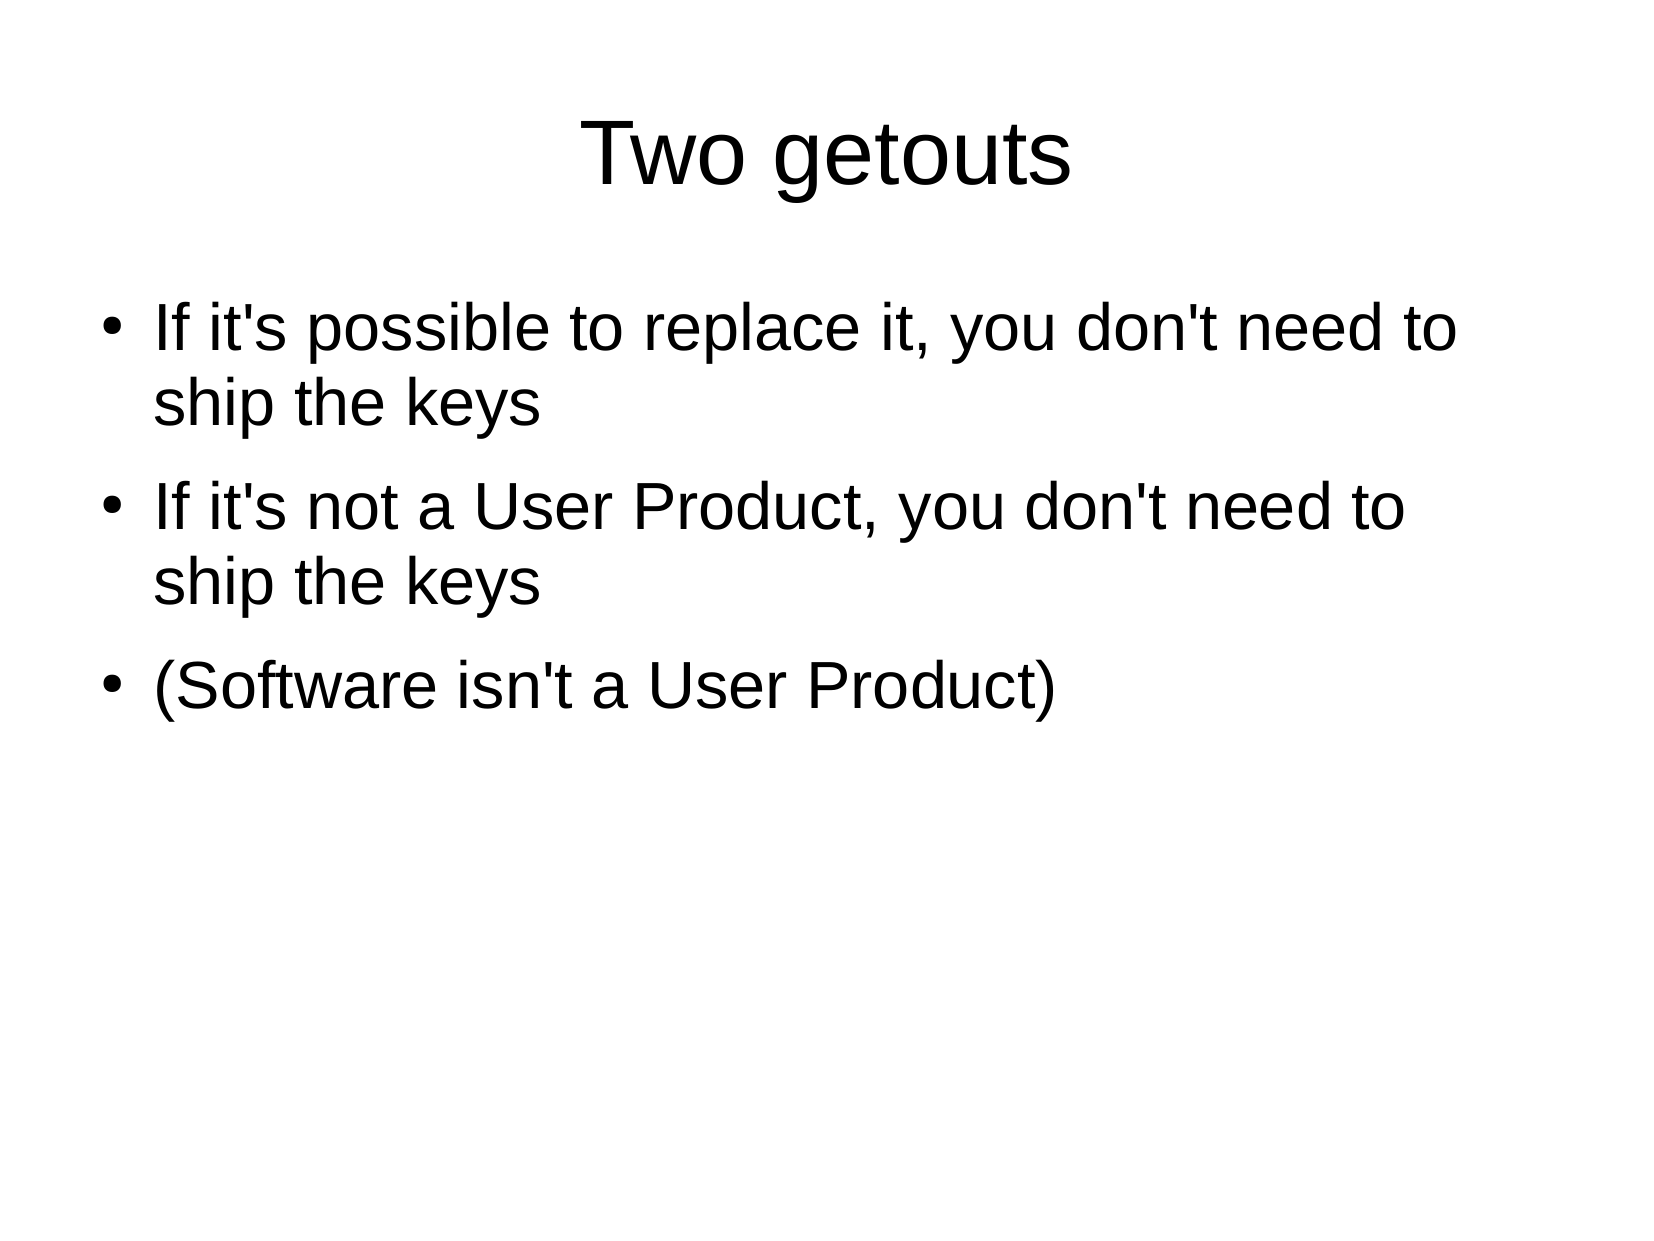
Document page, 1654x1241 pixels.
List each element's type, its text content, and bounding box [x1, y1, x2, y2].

list If it's possible to replace it, you don't need to ship the keys If it's not a User Product, you don't need to ship the keys (Software isn't a User Product) [82, 290, 1538, 1010]
title Two getouts [82, 49, 1571, 257]
